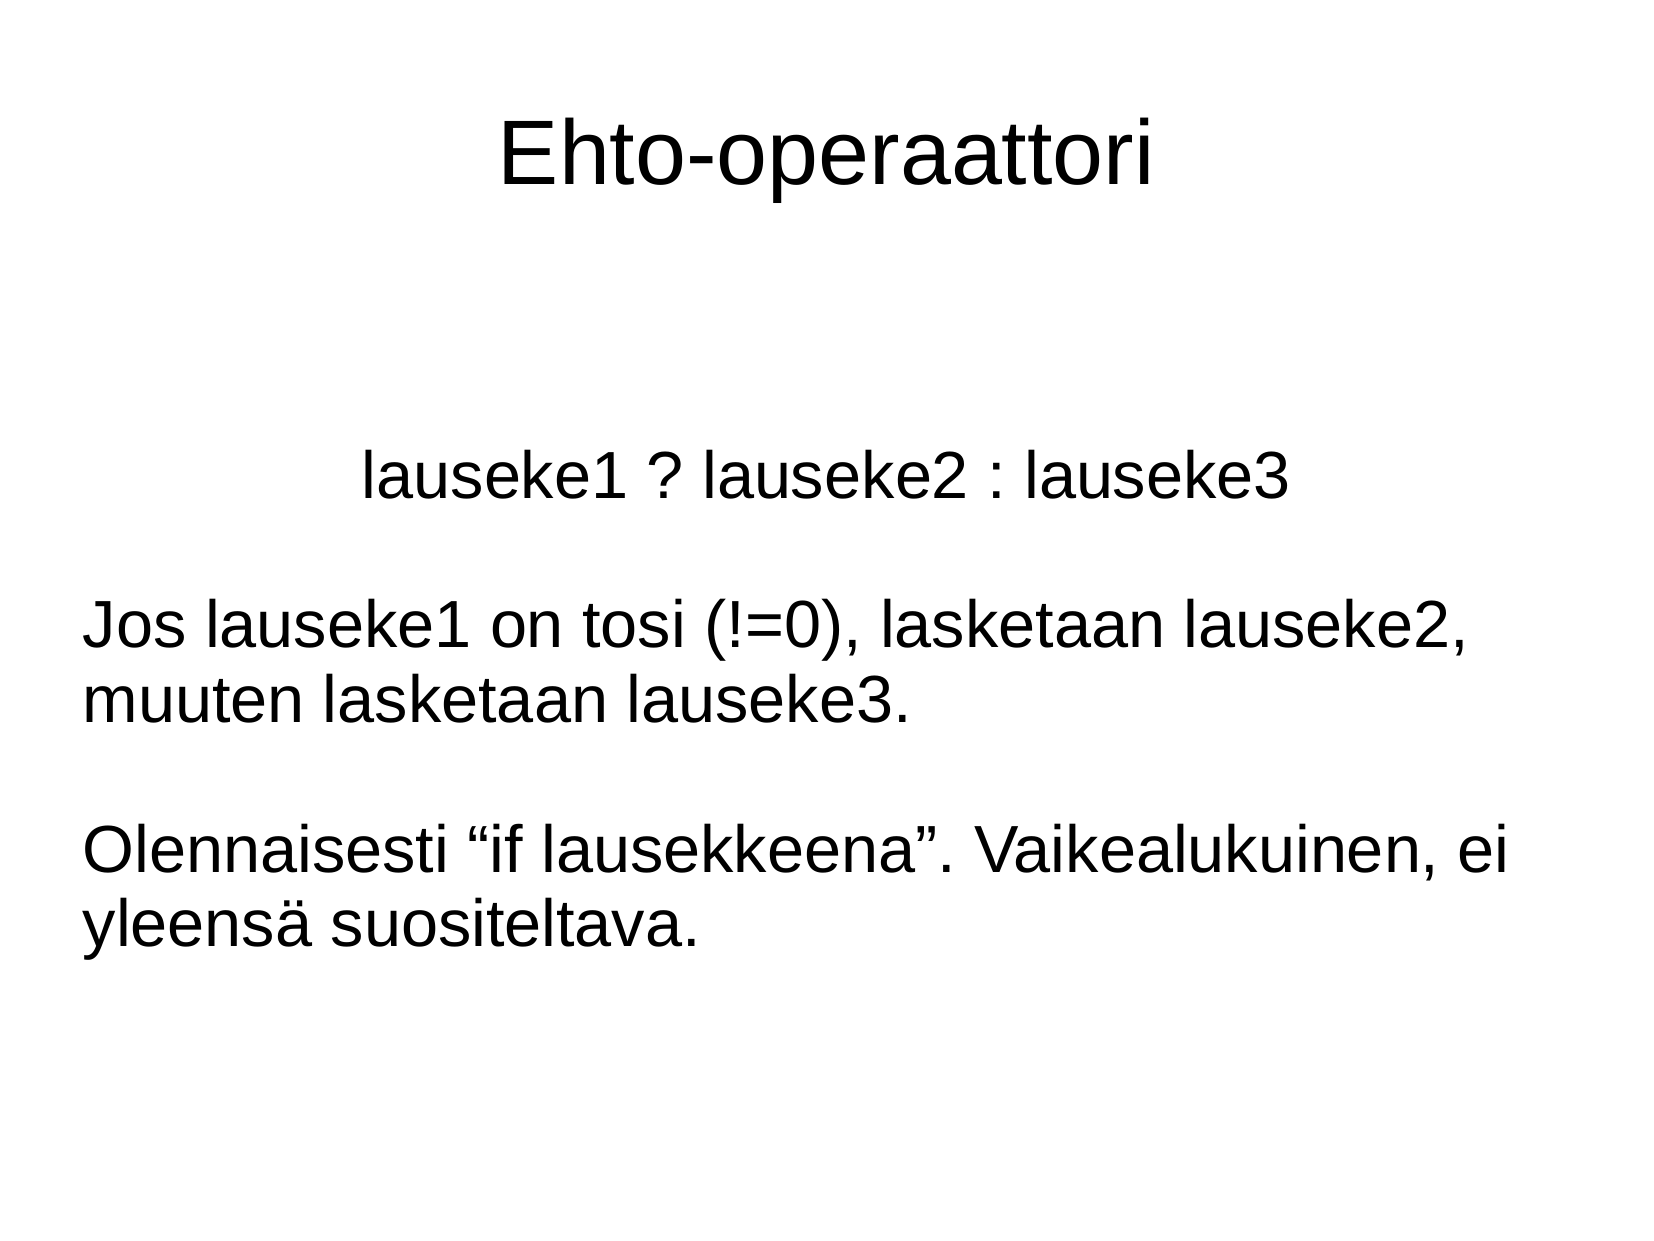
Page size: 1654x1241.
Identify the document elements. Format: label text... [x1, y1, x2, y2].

title Ehto-operaattori [82, 56, 1571, 250]
subtitle lauseke1 ? lauseke2 : lauseke3 Jos lauseke1 on tosi (!=0), lasketaan lauseke2, muuten lasketaan lauseke3. Olennaisesti “if lausekkeena”. Vaikealukuinen, ei yleensä suositeltava. [82, 297, 1571, 1102]
